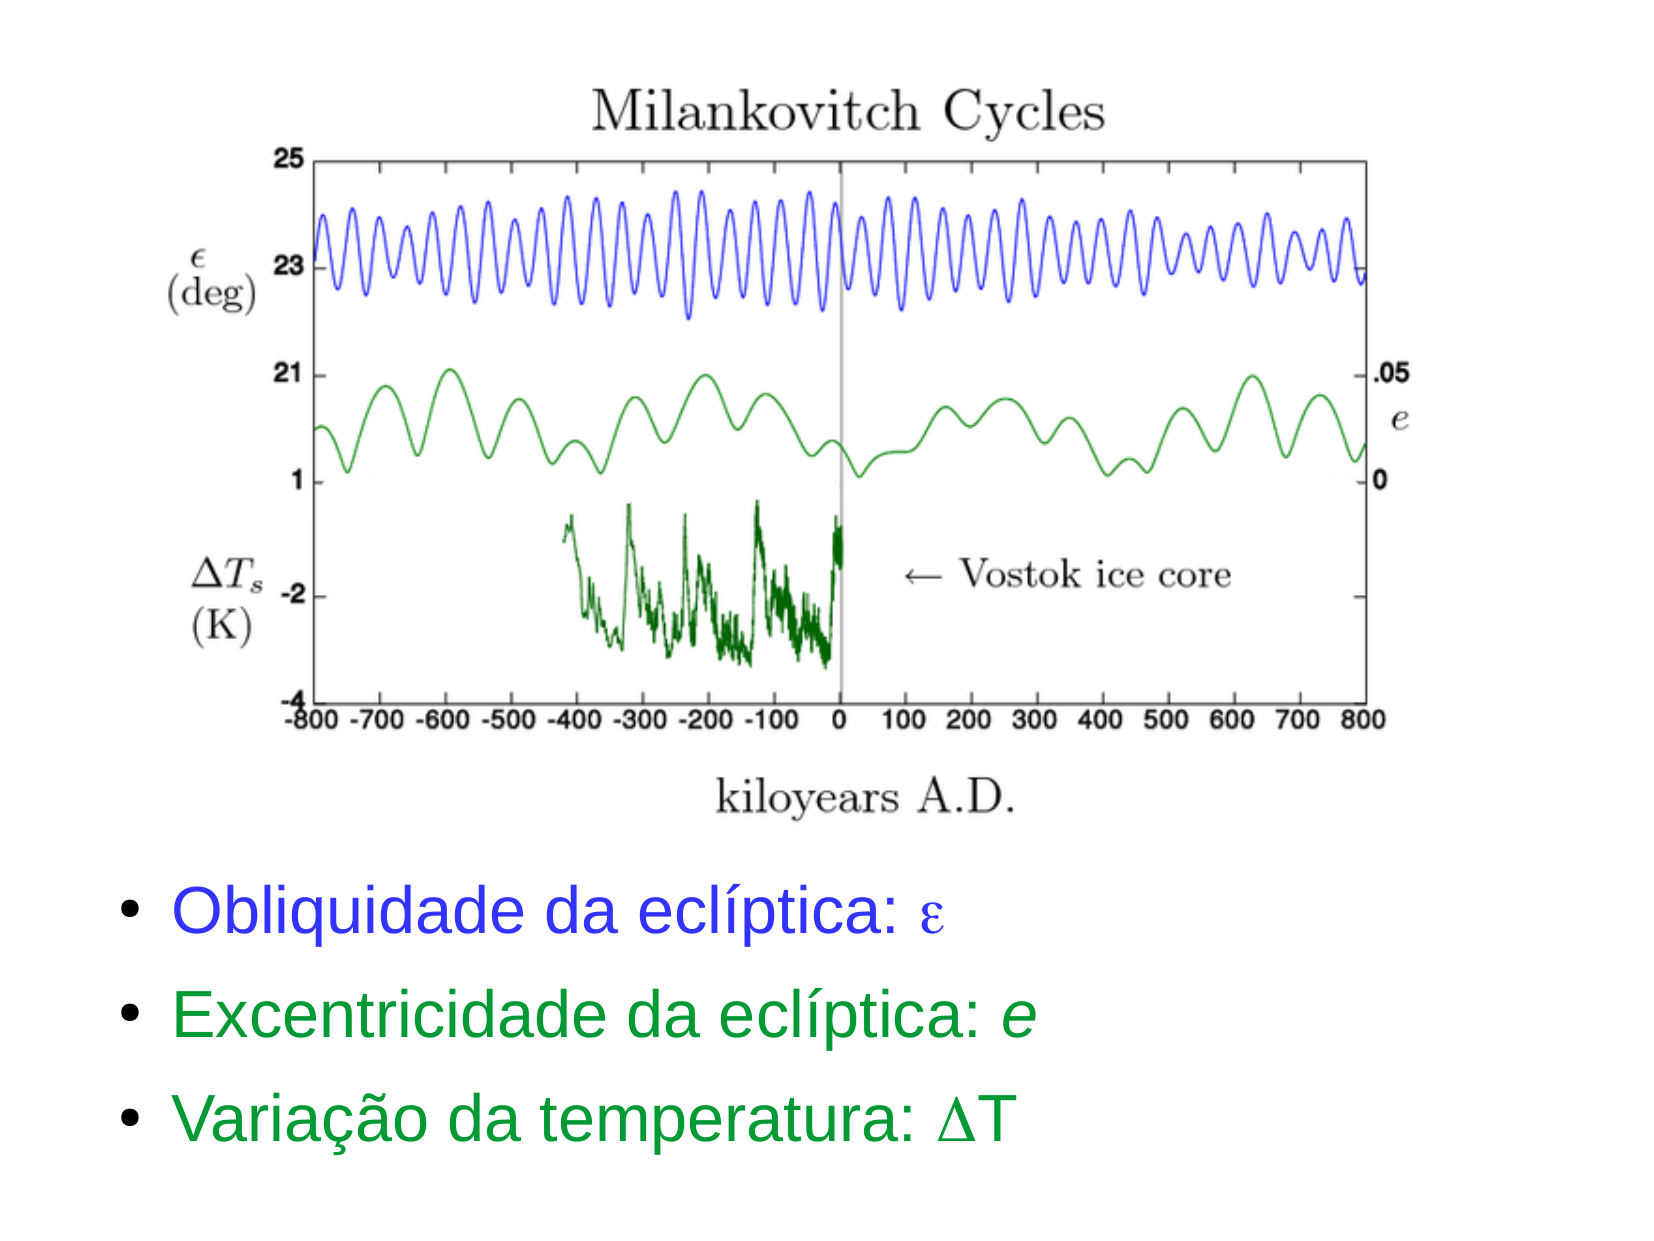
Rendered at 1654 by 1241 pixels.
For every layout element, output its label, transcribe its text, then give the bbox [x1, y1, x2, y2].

list Obliquidade da eclíptica: e Excentricidade da eclíptica: e Variação da temperatura: DT [82, 872, 1571, 1216]
picture [75, 65, 1576, 881]
